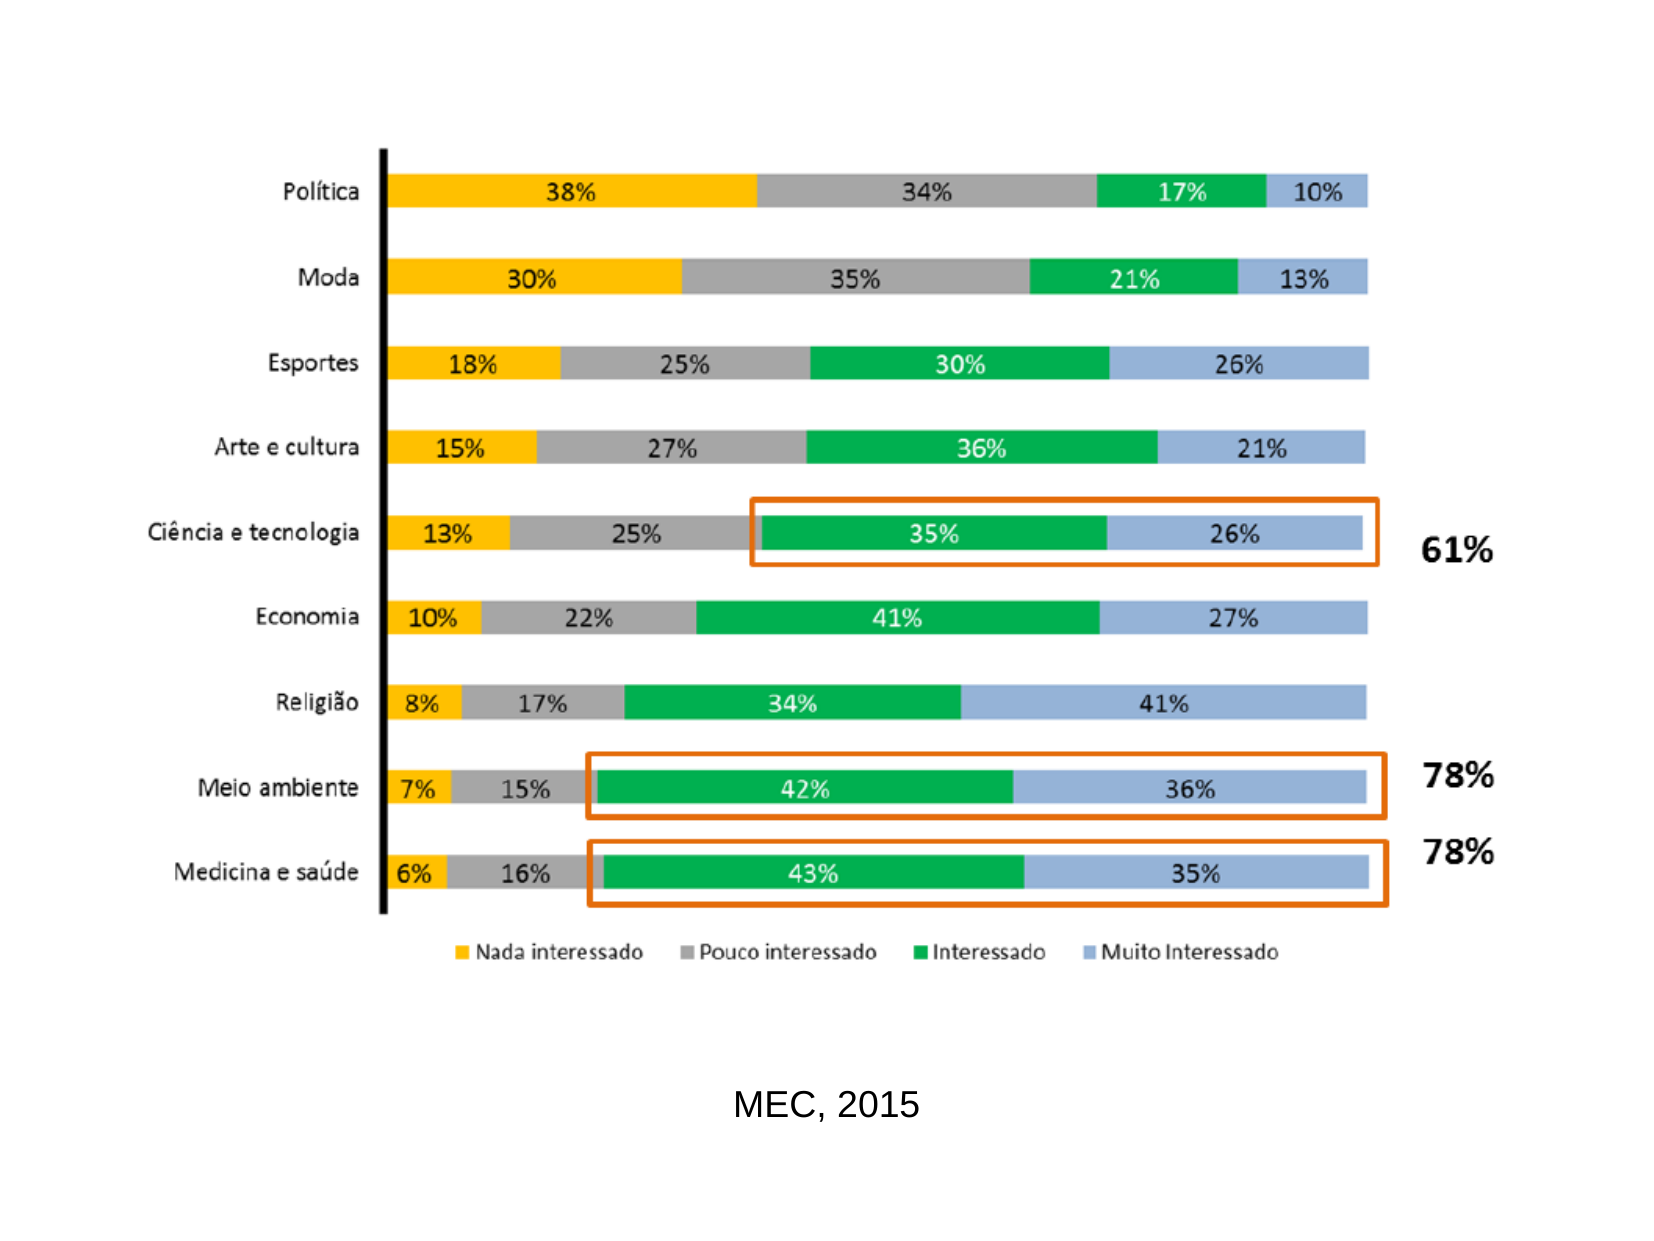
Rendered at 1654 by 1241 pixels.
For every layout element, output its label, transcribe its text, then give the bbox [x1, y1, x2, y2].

text_box MEC, 2015 [620, 1074, 1034, 1134]
picture [113, 128, 1546, 980]
